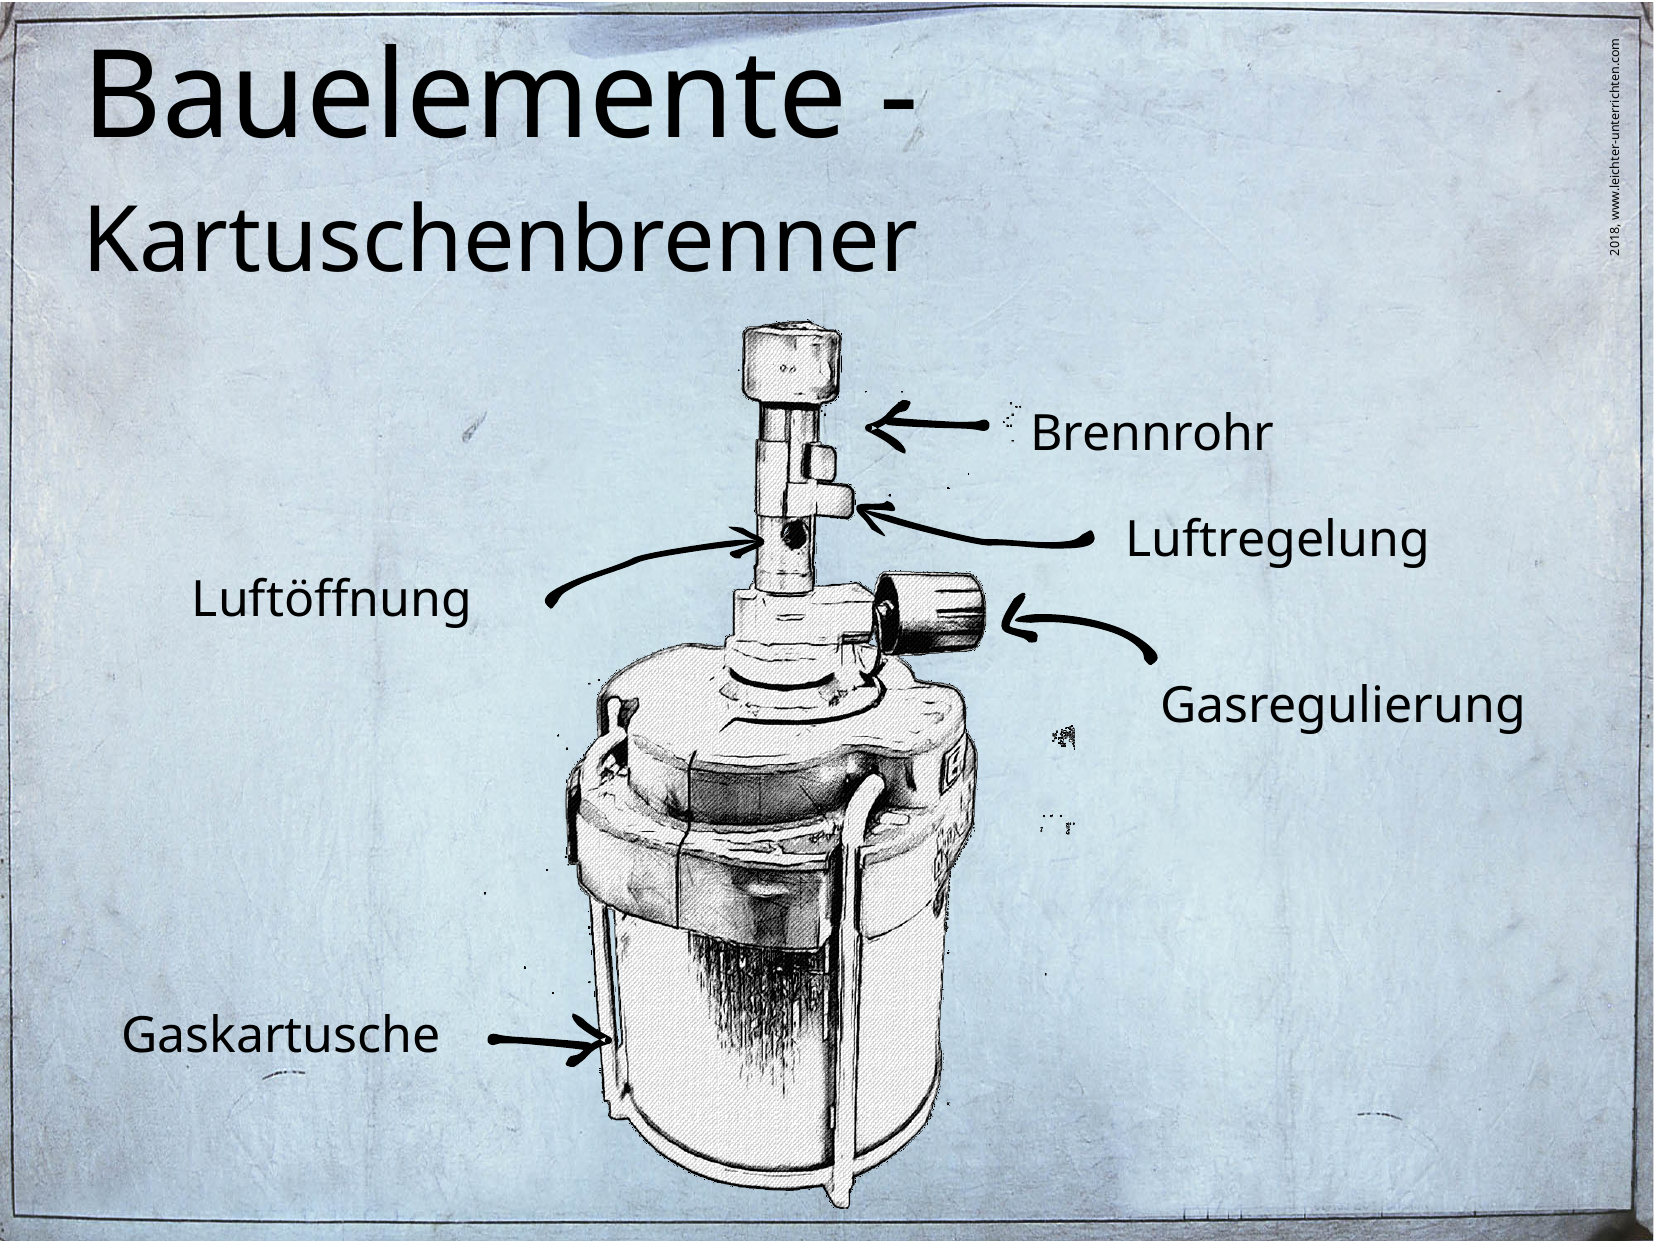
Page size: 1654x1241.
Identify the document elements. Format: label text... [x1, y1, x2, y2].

text_box Luftöffnung [177, 555, 591, 650]
text_box Luftregelung [1110, 496, 1595, 585]
picture [0, 2, 1654, 1241]
text_box Gasregulierung [1145, 661, 1571, 756]
text_box Gaskartusche [106, 992, 556, 1099]
title Bauelemente - Kartuschenbrenner [82, 49, 1571, 257]
text_box Brennrohr [1015, 389, 1489, 497]
